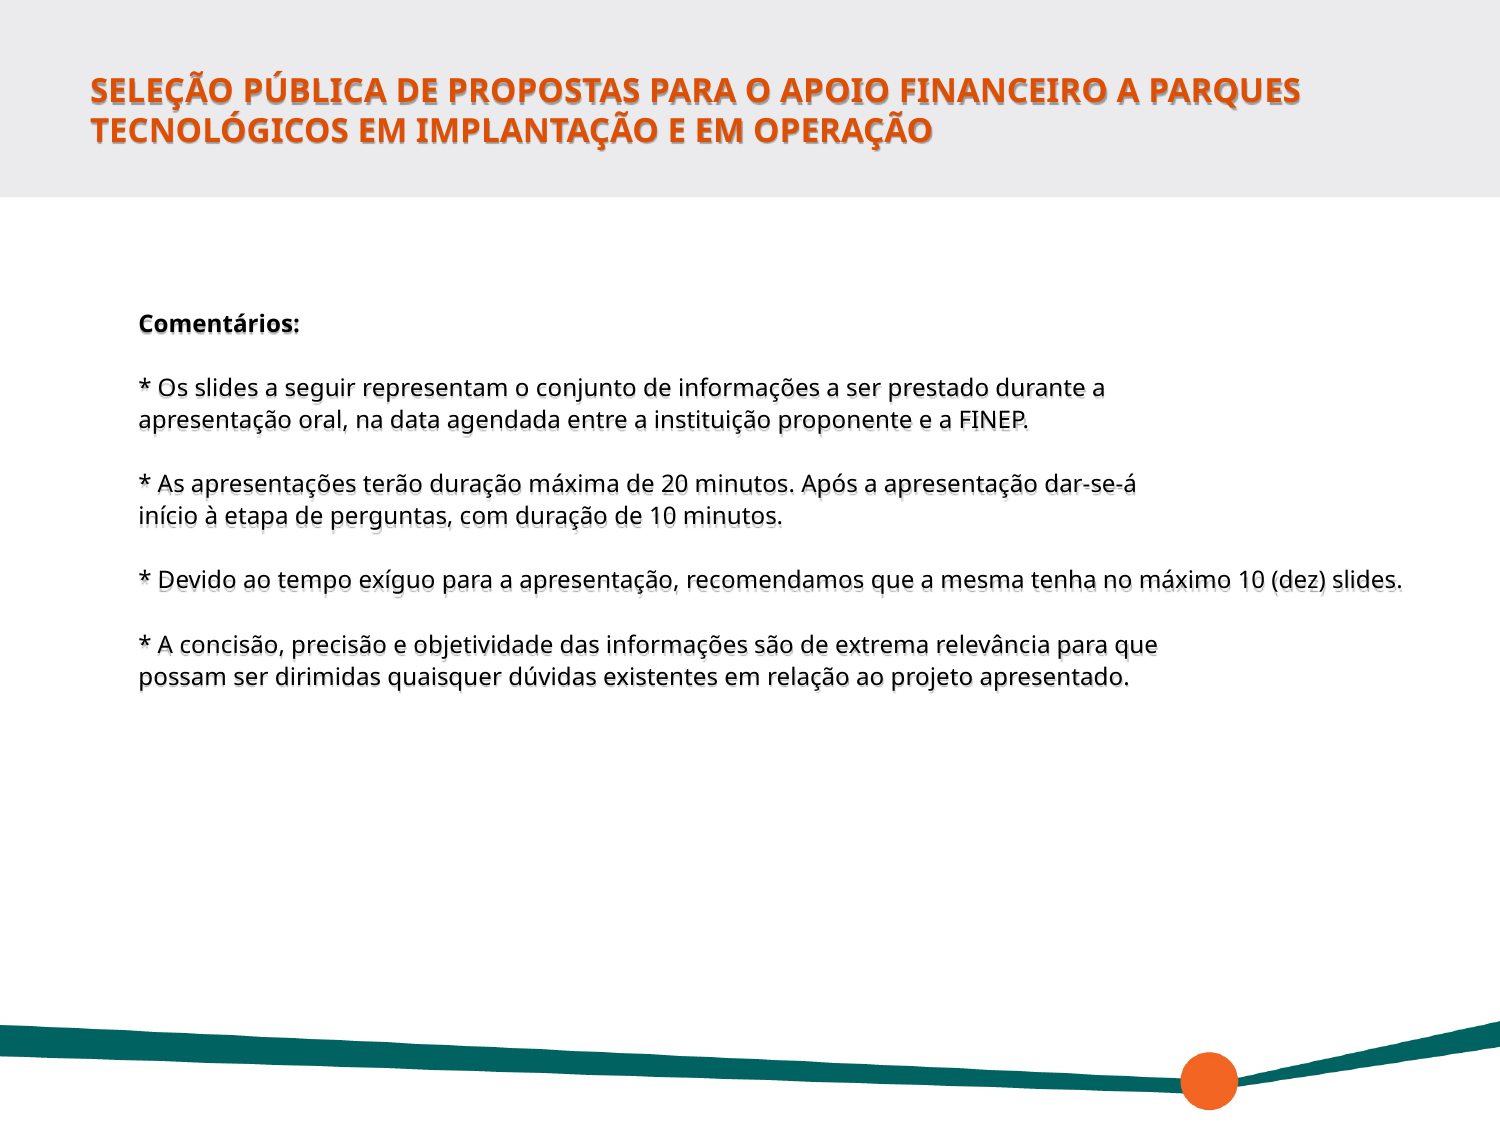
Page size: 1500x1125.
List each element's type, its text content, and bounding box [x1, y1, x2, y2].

list Comentários: * Os slides a seguir representam o conjunto de informações a ser prestado durante a apresentação oral, na data agendada entre a instituição proponente e a FINEP. * As apresentações terão duração máxima de 20 minutos. Após a apresentação dar-se-á início à etapa de perguntas, com duração de 10 minutos. * Devido ao tempo exíguo para a apresentação, recomendamos que a mesma tenha no máximo 10 (dez) slides. * A concisão, precisão e objetividade das informações são de extrema relevância para que possam ser dirimidas quaisquer dúvidas existentes em relação ao projeto apresentado. [123, 303, 1426, 719]
title SELEÇÃO PÚBLICA DE PROPOSTAS PARA O APOIO FINANCEIRO A PARQUES TECNOLÓGICOS EM IMPLANTAÇÃO E EM OPERAÇÃO [75, 45, 1426, 173]
